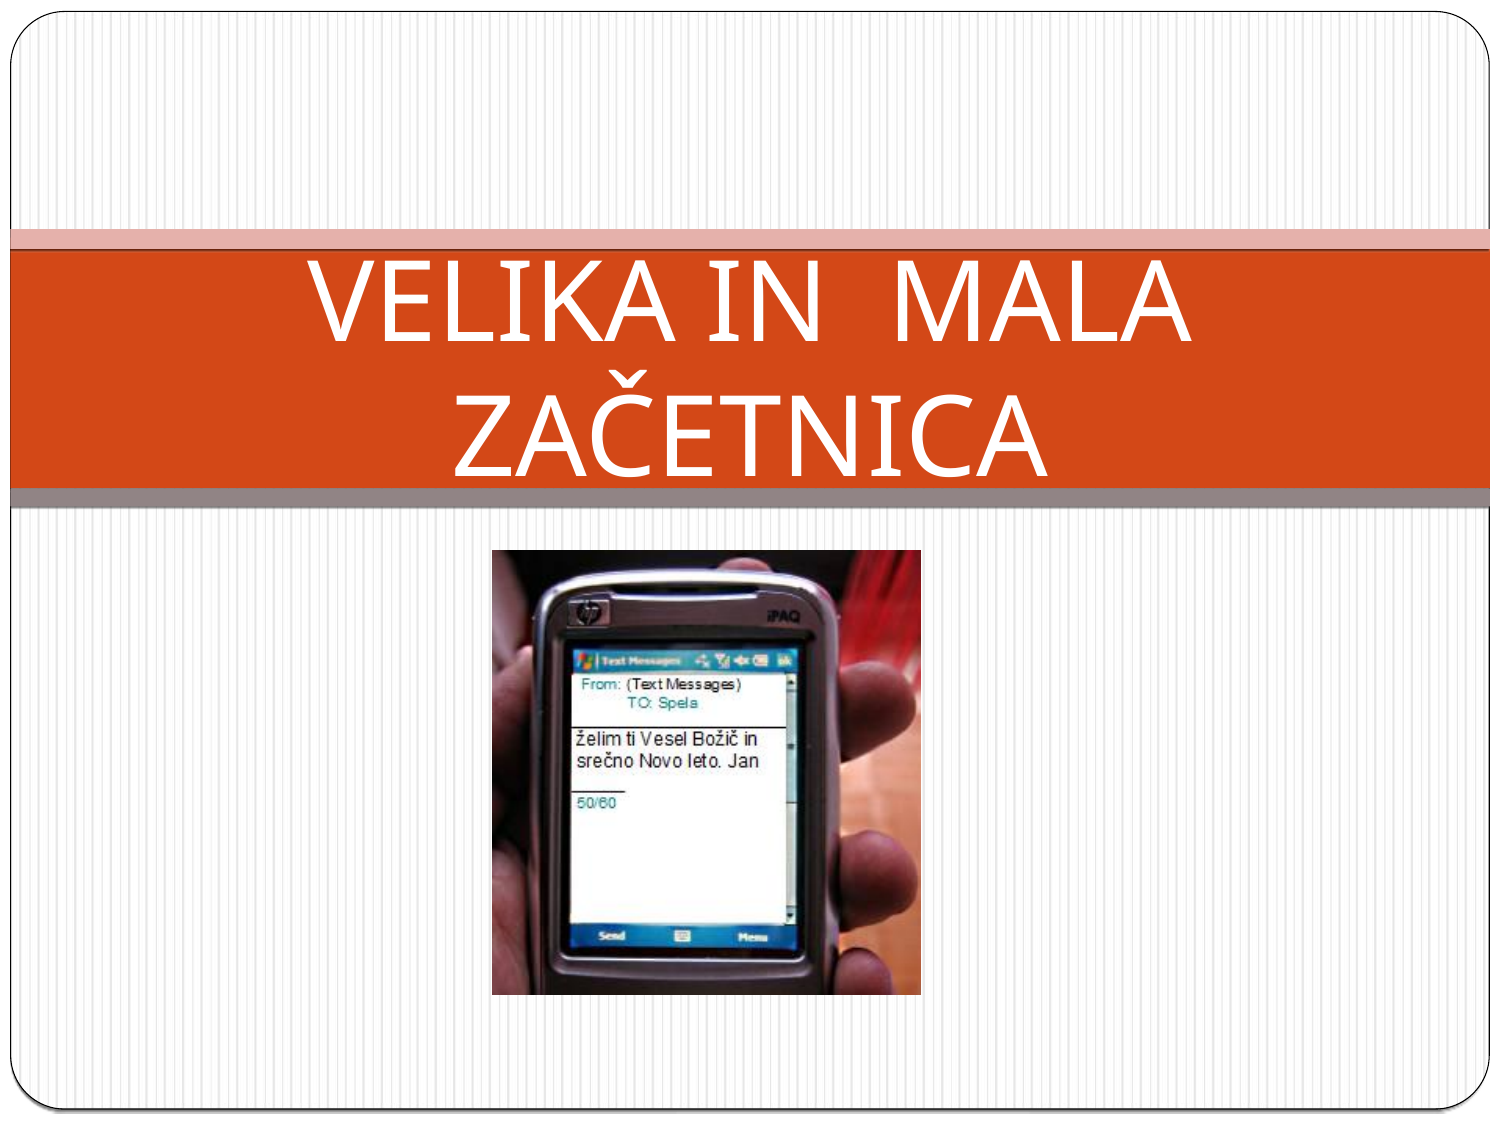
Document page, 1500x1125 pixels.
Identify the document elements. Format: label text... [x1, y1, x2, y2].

picture [12, 510, 1488, 1108]
title VELIKA IN MALA ZAČETNICA [75, 247, 1425, 489]
picture [12, 12, 1488, 229]
